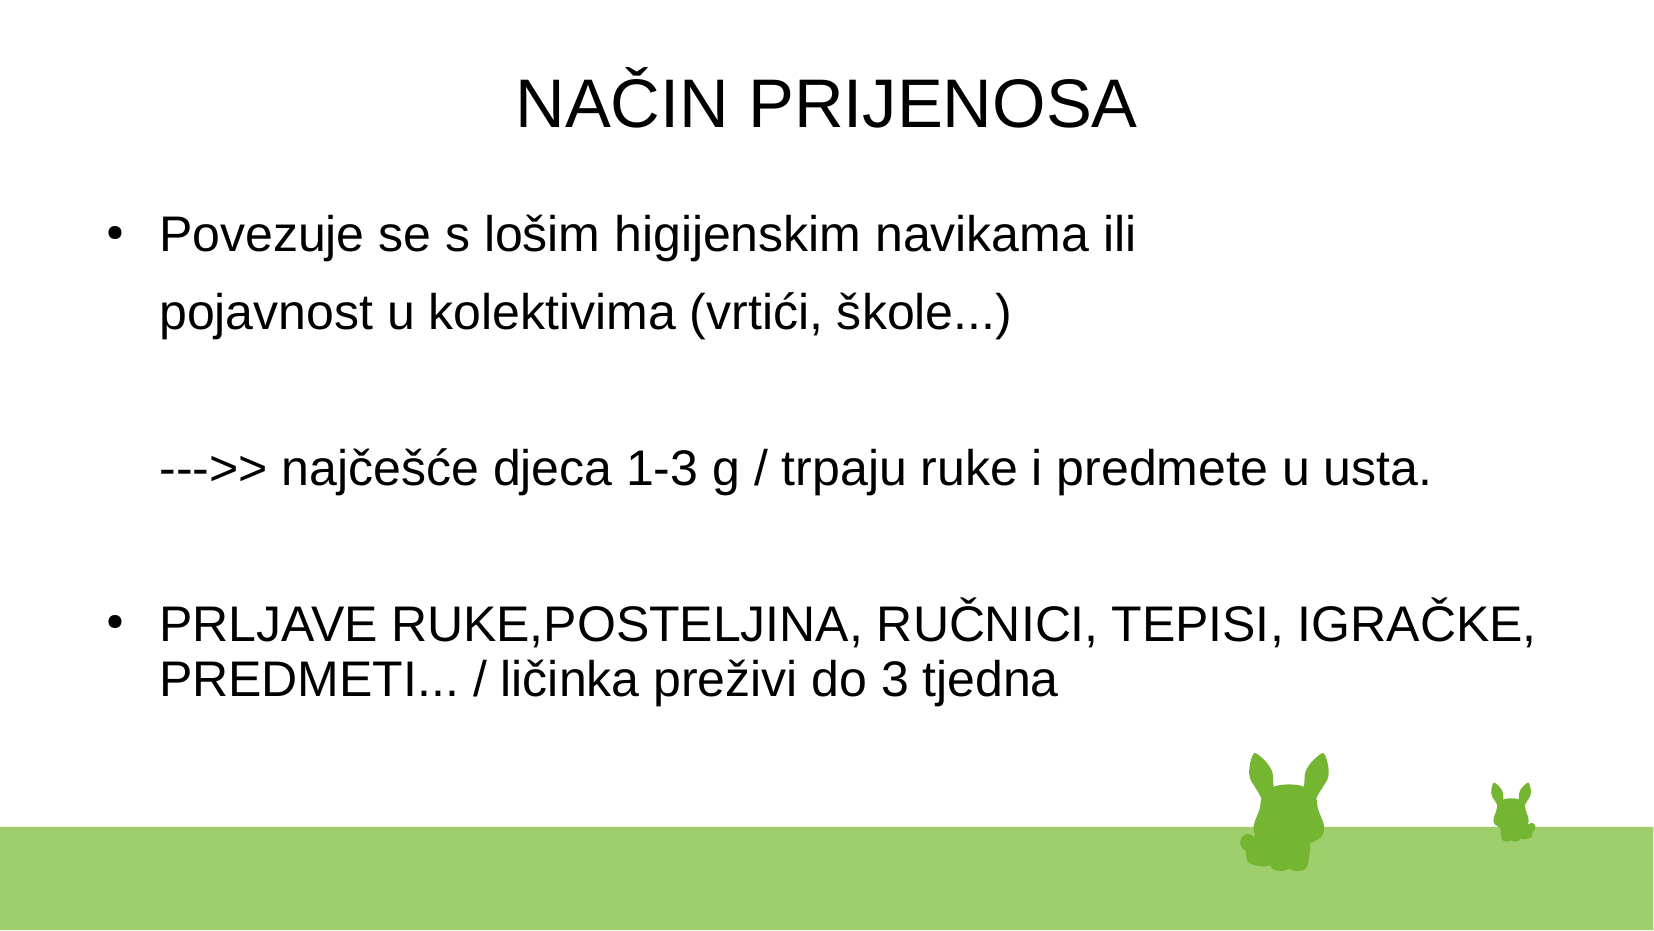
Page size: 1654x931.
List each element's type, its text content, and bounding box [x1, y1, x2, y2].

list Povezuje se s lošim higijenskim navikama ili pojavnost u kolektivima (vrtići, škole...) --->> najčešće djeca 1-3 g / trpaju ruke i predmete u usta. PRLJAVE RUKE,POSTELJINA, RUČNICI, TEPISI, IGRAČKE, PREDMETI... / ličinka preživi do 3 tjedna [88, 206, 1565, 739]
title NAČIN PRIJENOSA [88, 29, 1565, 178]
